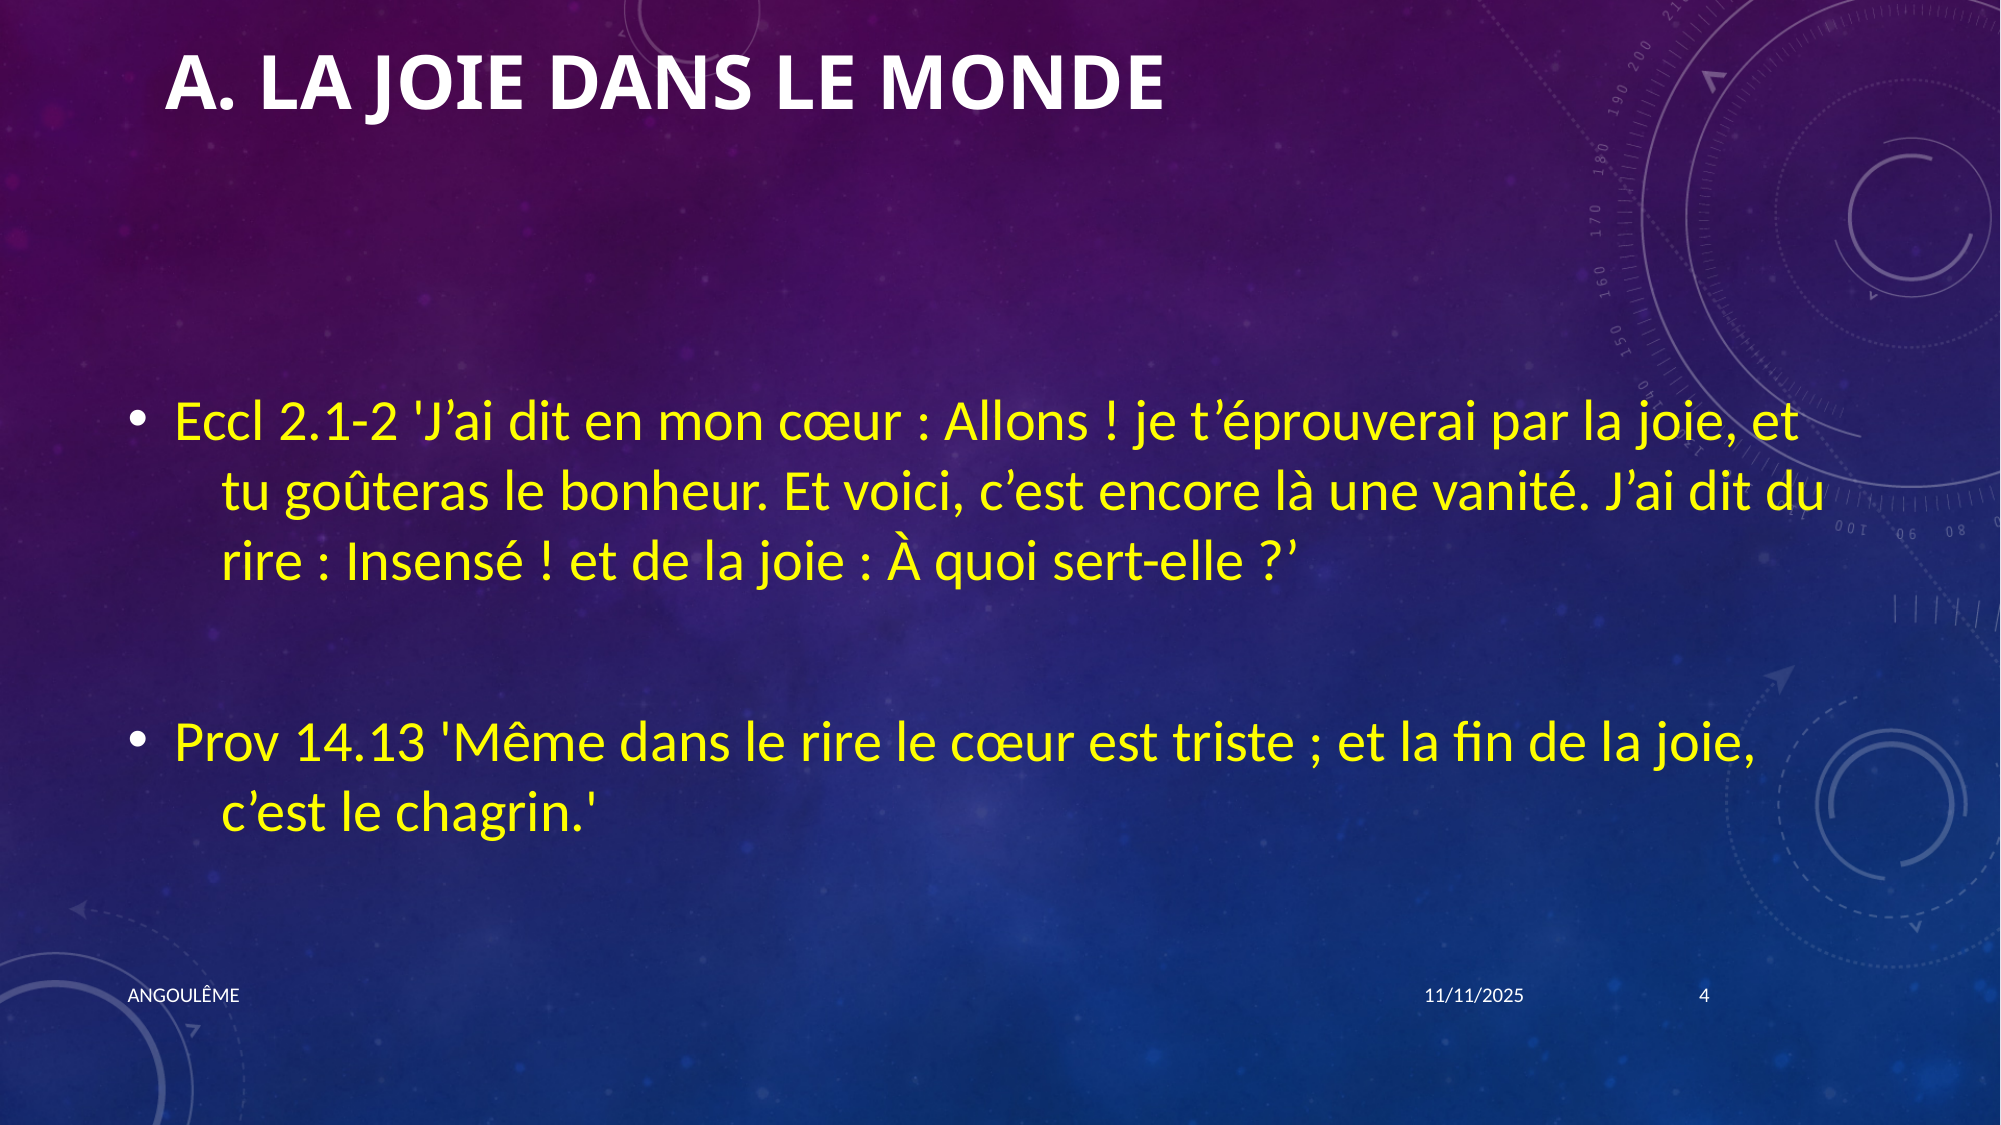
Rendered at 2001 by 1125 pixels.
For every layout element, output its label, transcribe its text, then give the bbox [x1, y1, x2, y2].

text_box 11/11/2025 [1409, 963, 1672, 1026]
text_box ANGOULÊME [112, 963, 1397, 1026]
text_box [1684, 963, 1775, 1026]
list Eccl 2.1-2 'J’ai dit en mon cœur : Allons ! je t’éprouverai par la joie, et tu goûteras le bonheur. Et voici, c’est encore là une vanité. J’ai dit du rire : Insensé ! et de la joie : À quoi sert-elle ?’ Prov 14.13 'Même dans le rire le cœur est triste ; et la fin de la joie, c’est le chagrin.' [112, 158, 1871, 1068]
title A. La joie dans Le monde [0, 0, 2000, 159]
